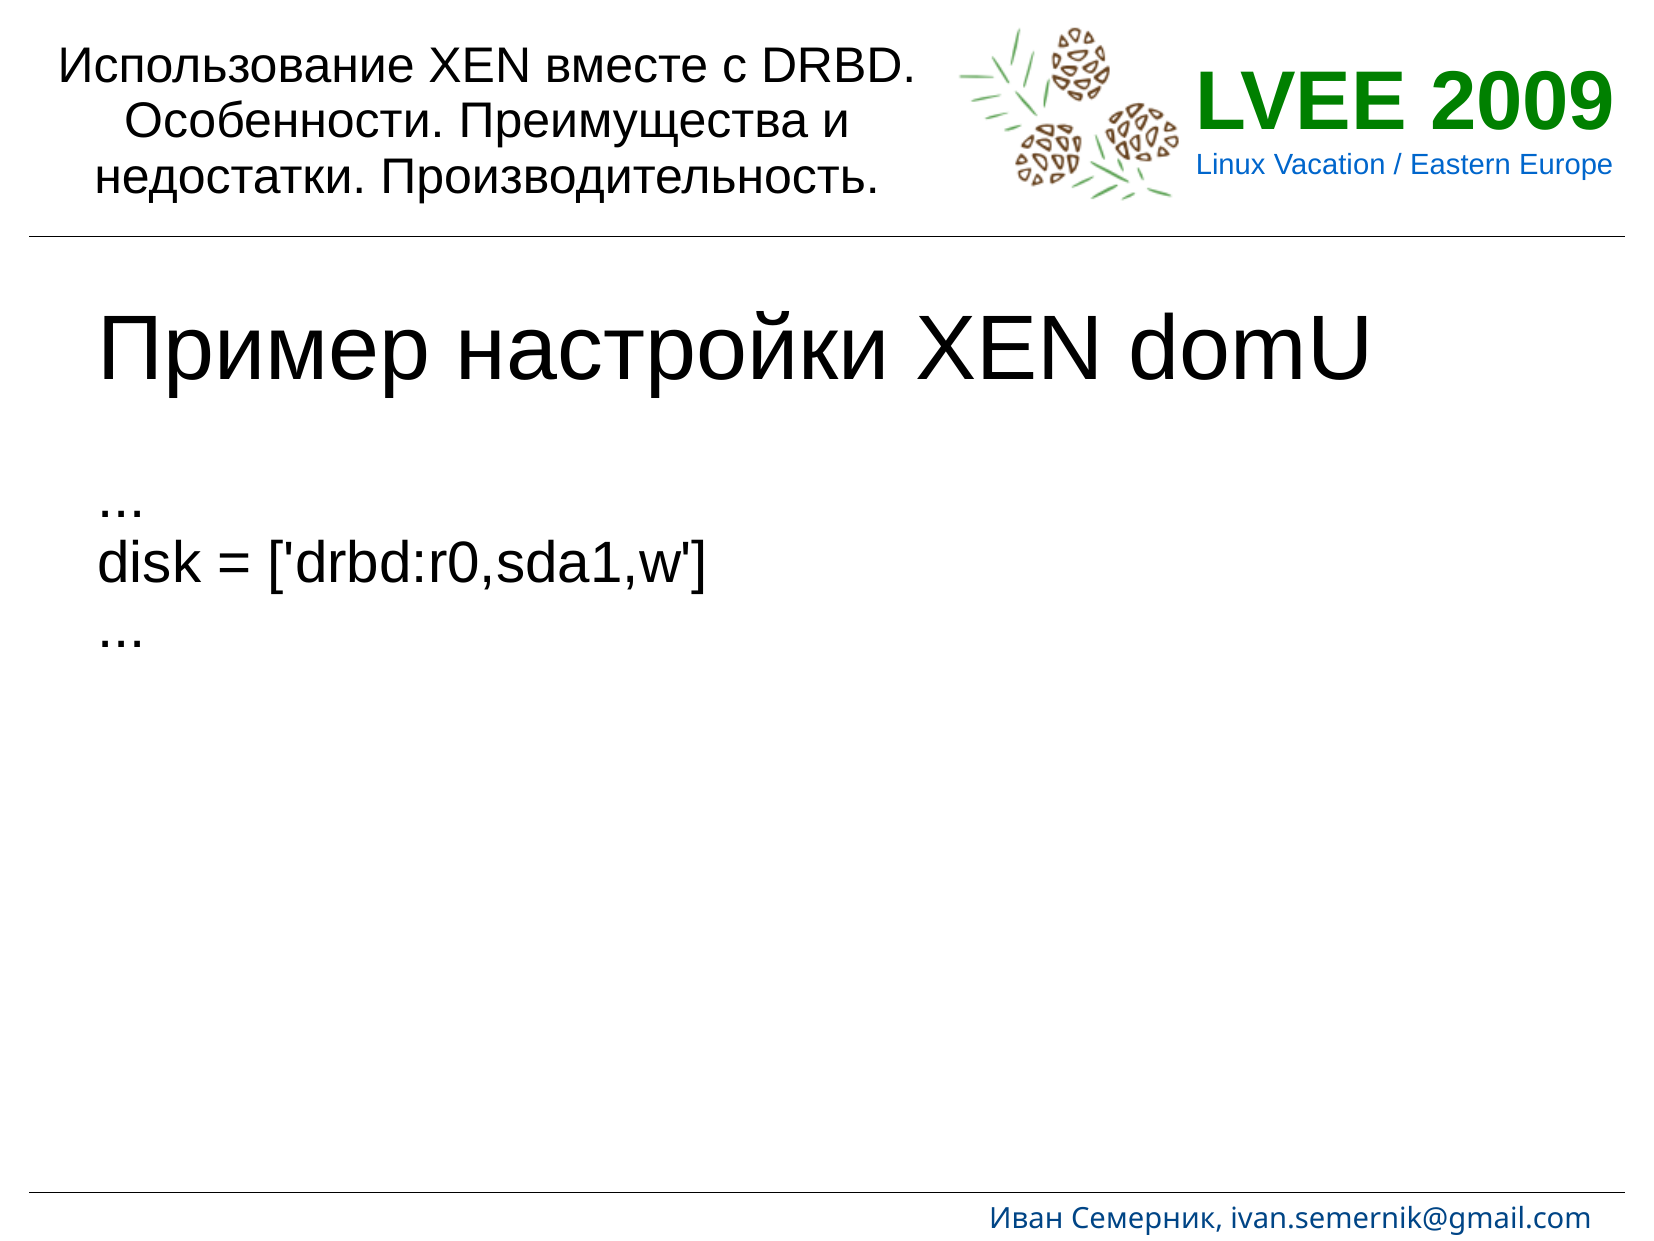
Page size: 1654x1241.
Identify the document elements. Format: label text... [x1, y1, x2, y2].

picture [953, 11, 1182, 207]
text_box Использование XEN вместе с DRBD. Особенности. Преимущества и недостатки. Производительность. [0, 29, 975, 212]
text_box Пример настройки XEN domU ... disk = ['drbd:r0,sda1,w'] ... [82, 289, 1625, 667]
text_box Иван Семерник, ivan.semernik@gmail.com [974, 1189, 1654, 1241]
text_box LVEE 2009 Linux Vacation / Eastern Europe [1181, 47, 1654, 188]
